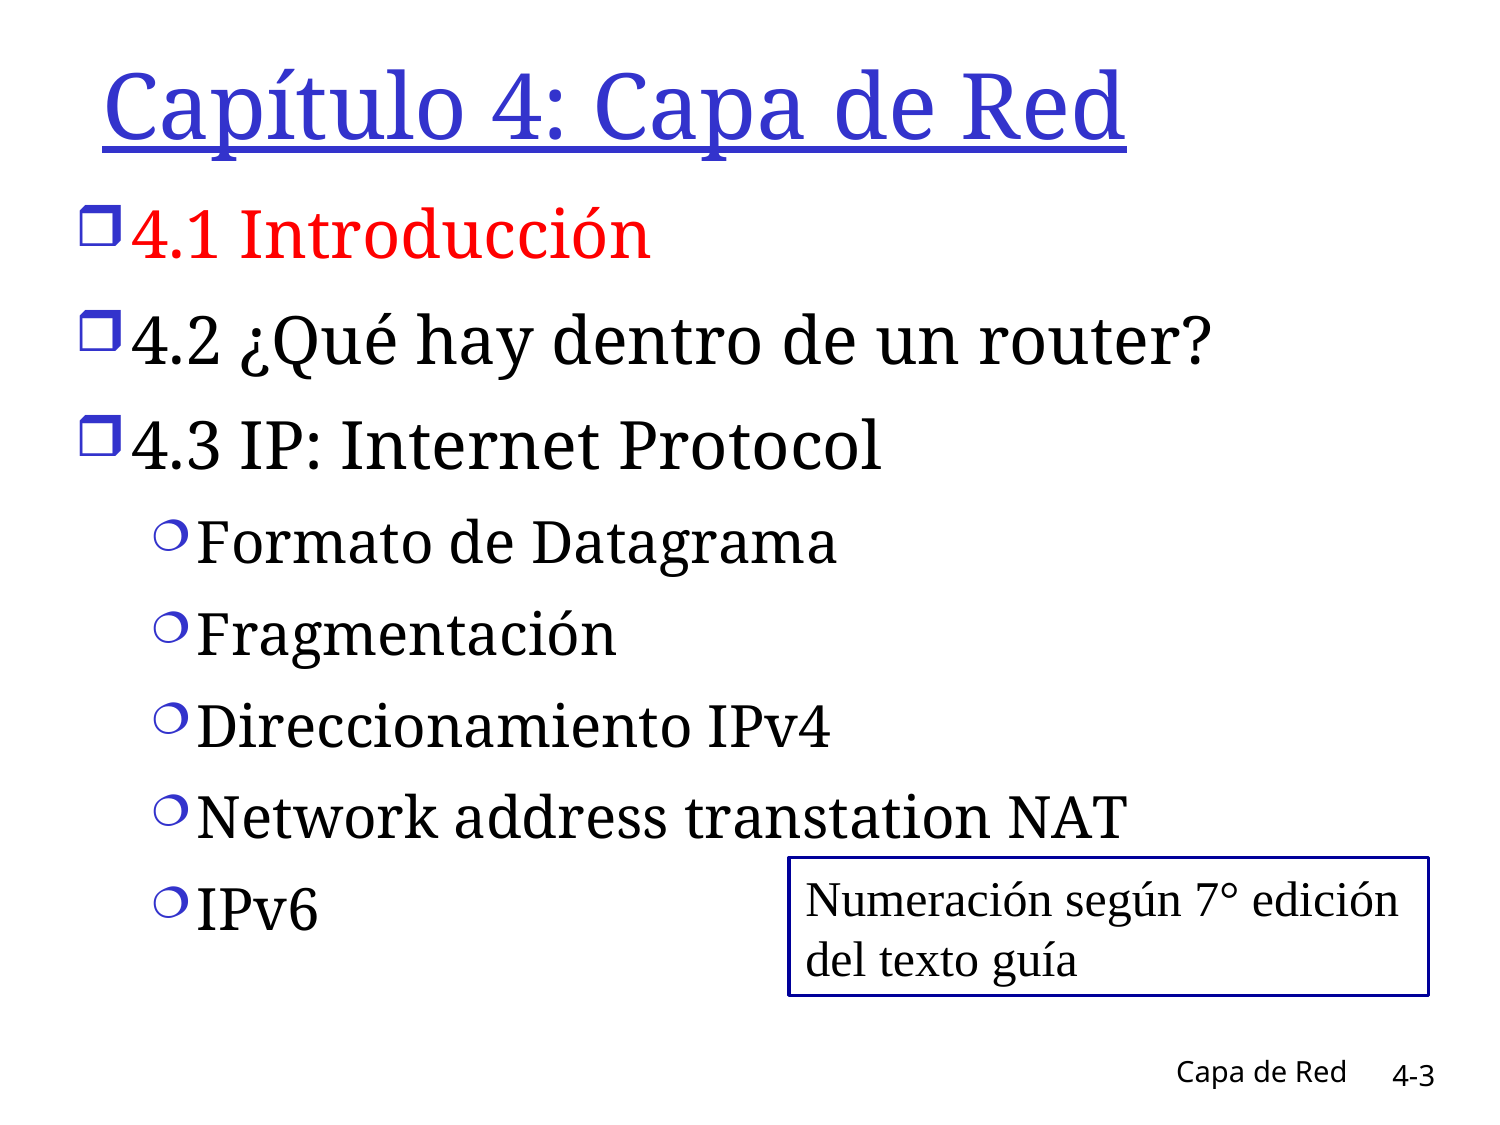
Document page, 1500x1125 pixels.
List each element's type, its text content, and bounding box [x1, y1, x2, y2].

list 4.1 Introducción 4.2 ¿Qué hay dentro de un router? 4.3 IP: Internet Protocol Formato de Datagrama Fragmentación Direccionamiento IPv4 Network address transtation NAT IPv6 [75, 187, 1463, 1051]
title Capítulo 4: Capa de Red [87, 23, 1426, 187]
text_box Numeración según 7° edición del texto guía [789, 857, 1429, 996]
